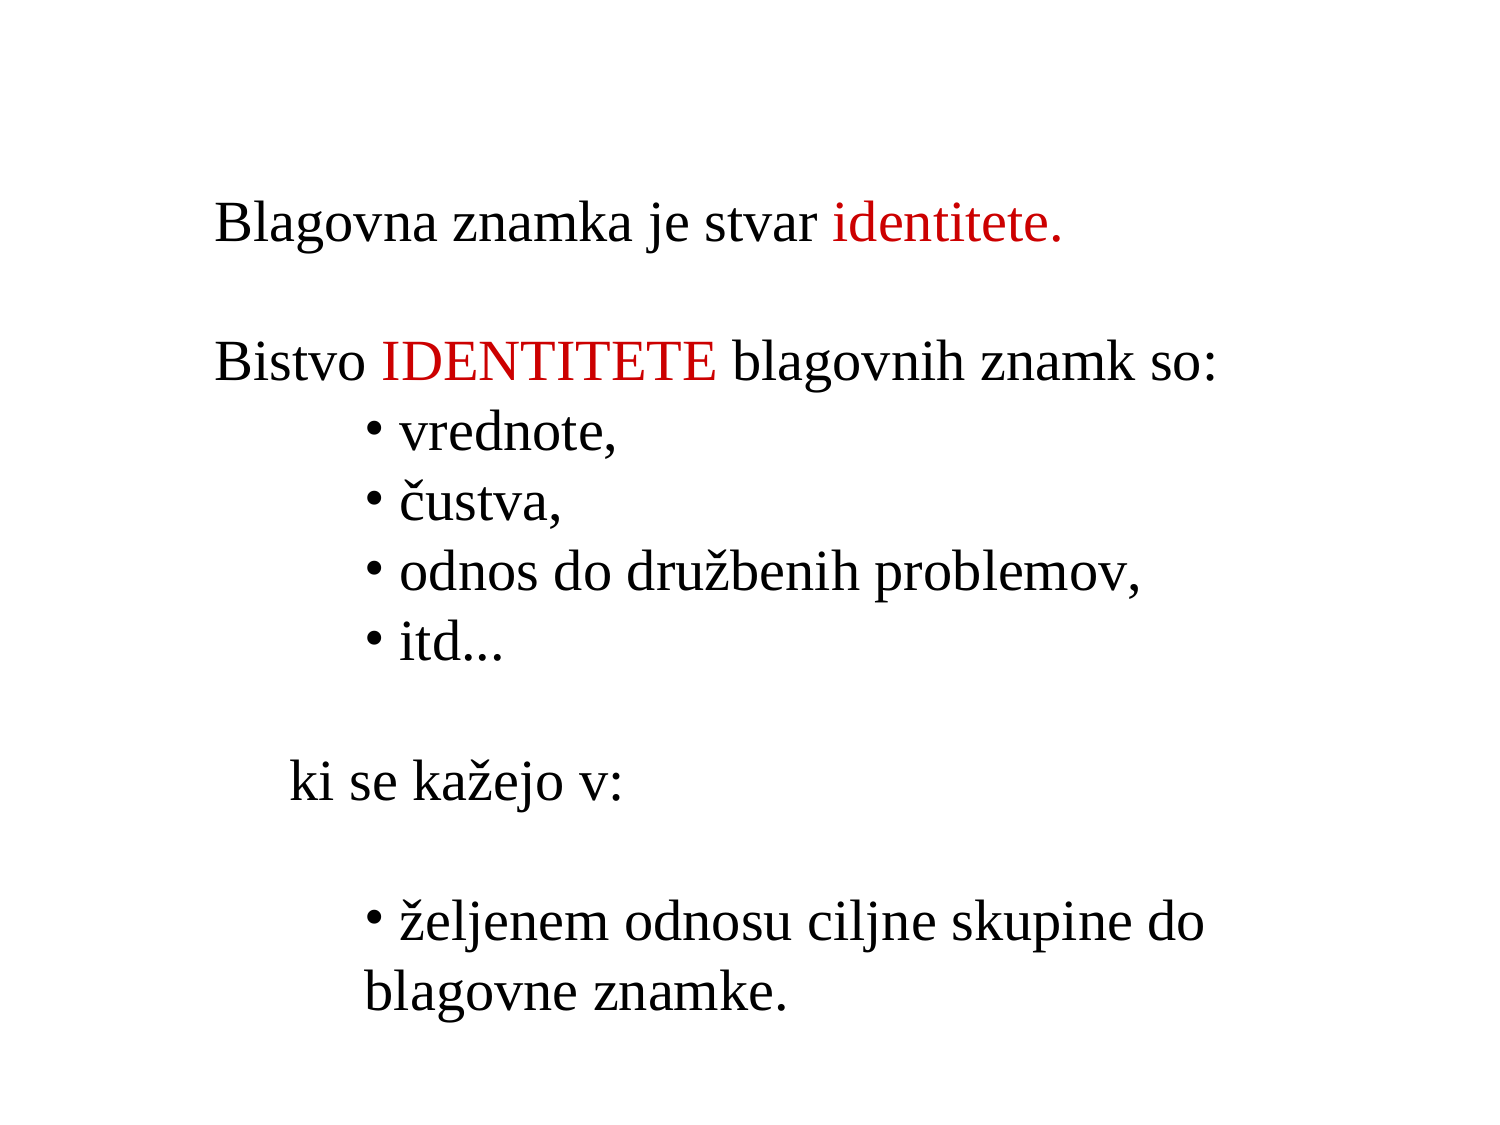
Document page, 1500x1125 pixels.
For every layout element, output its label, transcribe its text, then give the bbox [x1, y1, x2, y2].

text_box Blagovna znamka je stvar identitete. Bistvo IDENTITETE blagovnih znamk so: vrednote, čustva, odnos do družbenih problemov, itd... ki se kažejo v: željenem odnosu ciljne skupine do blagovne znamke. [200, 174, 1401, 1031]
